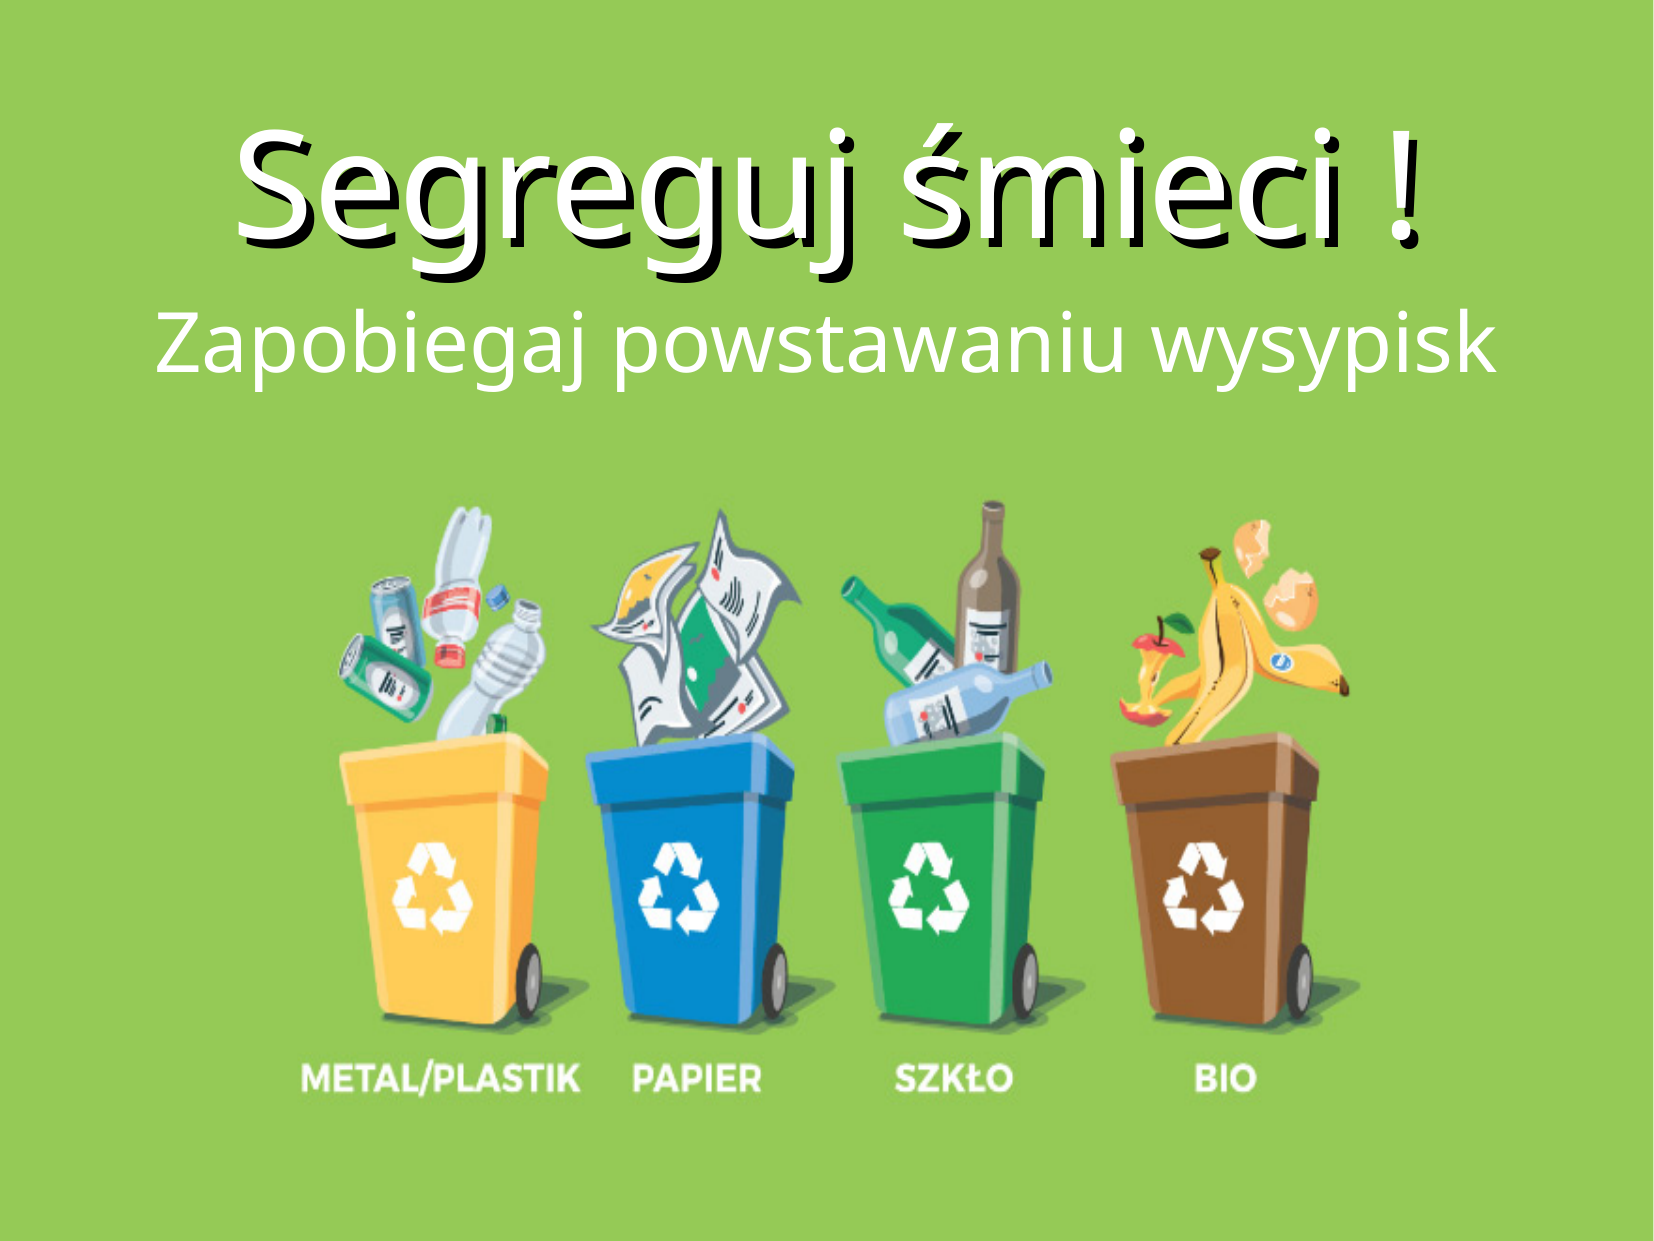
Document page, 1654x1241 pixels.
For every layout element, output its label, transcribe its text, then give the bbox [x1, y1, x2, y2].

title Segreguj śmieci ! Zapobiegaj powstawaniu wysypisk [82, 96, 1571, 380]
picture [0, 0, 1654, 1241]
